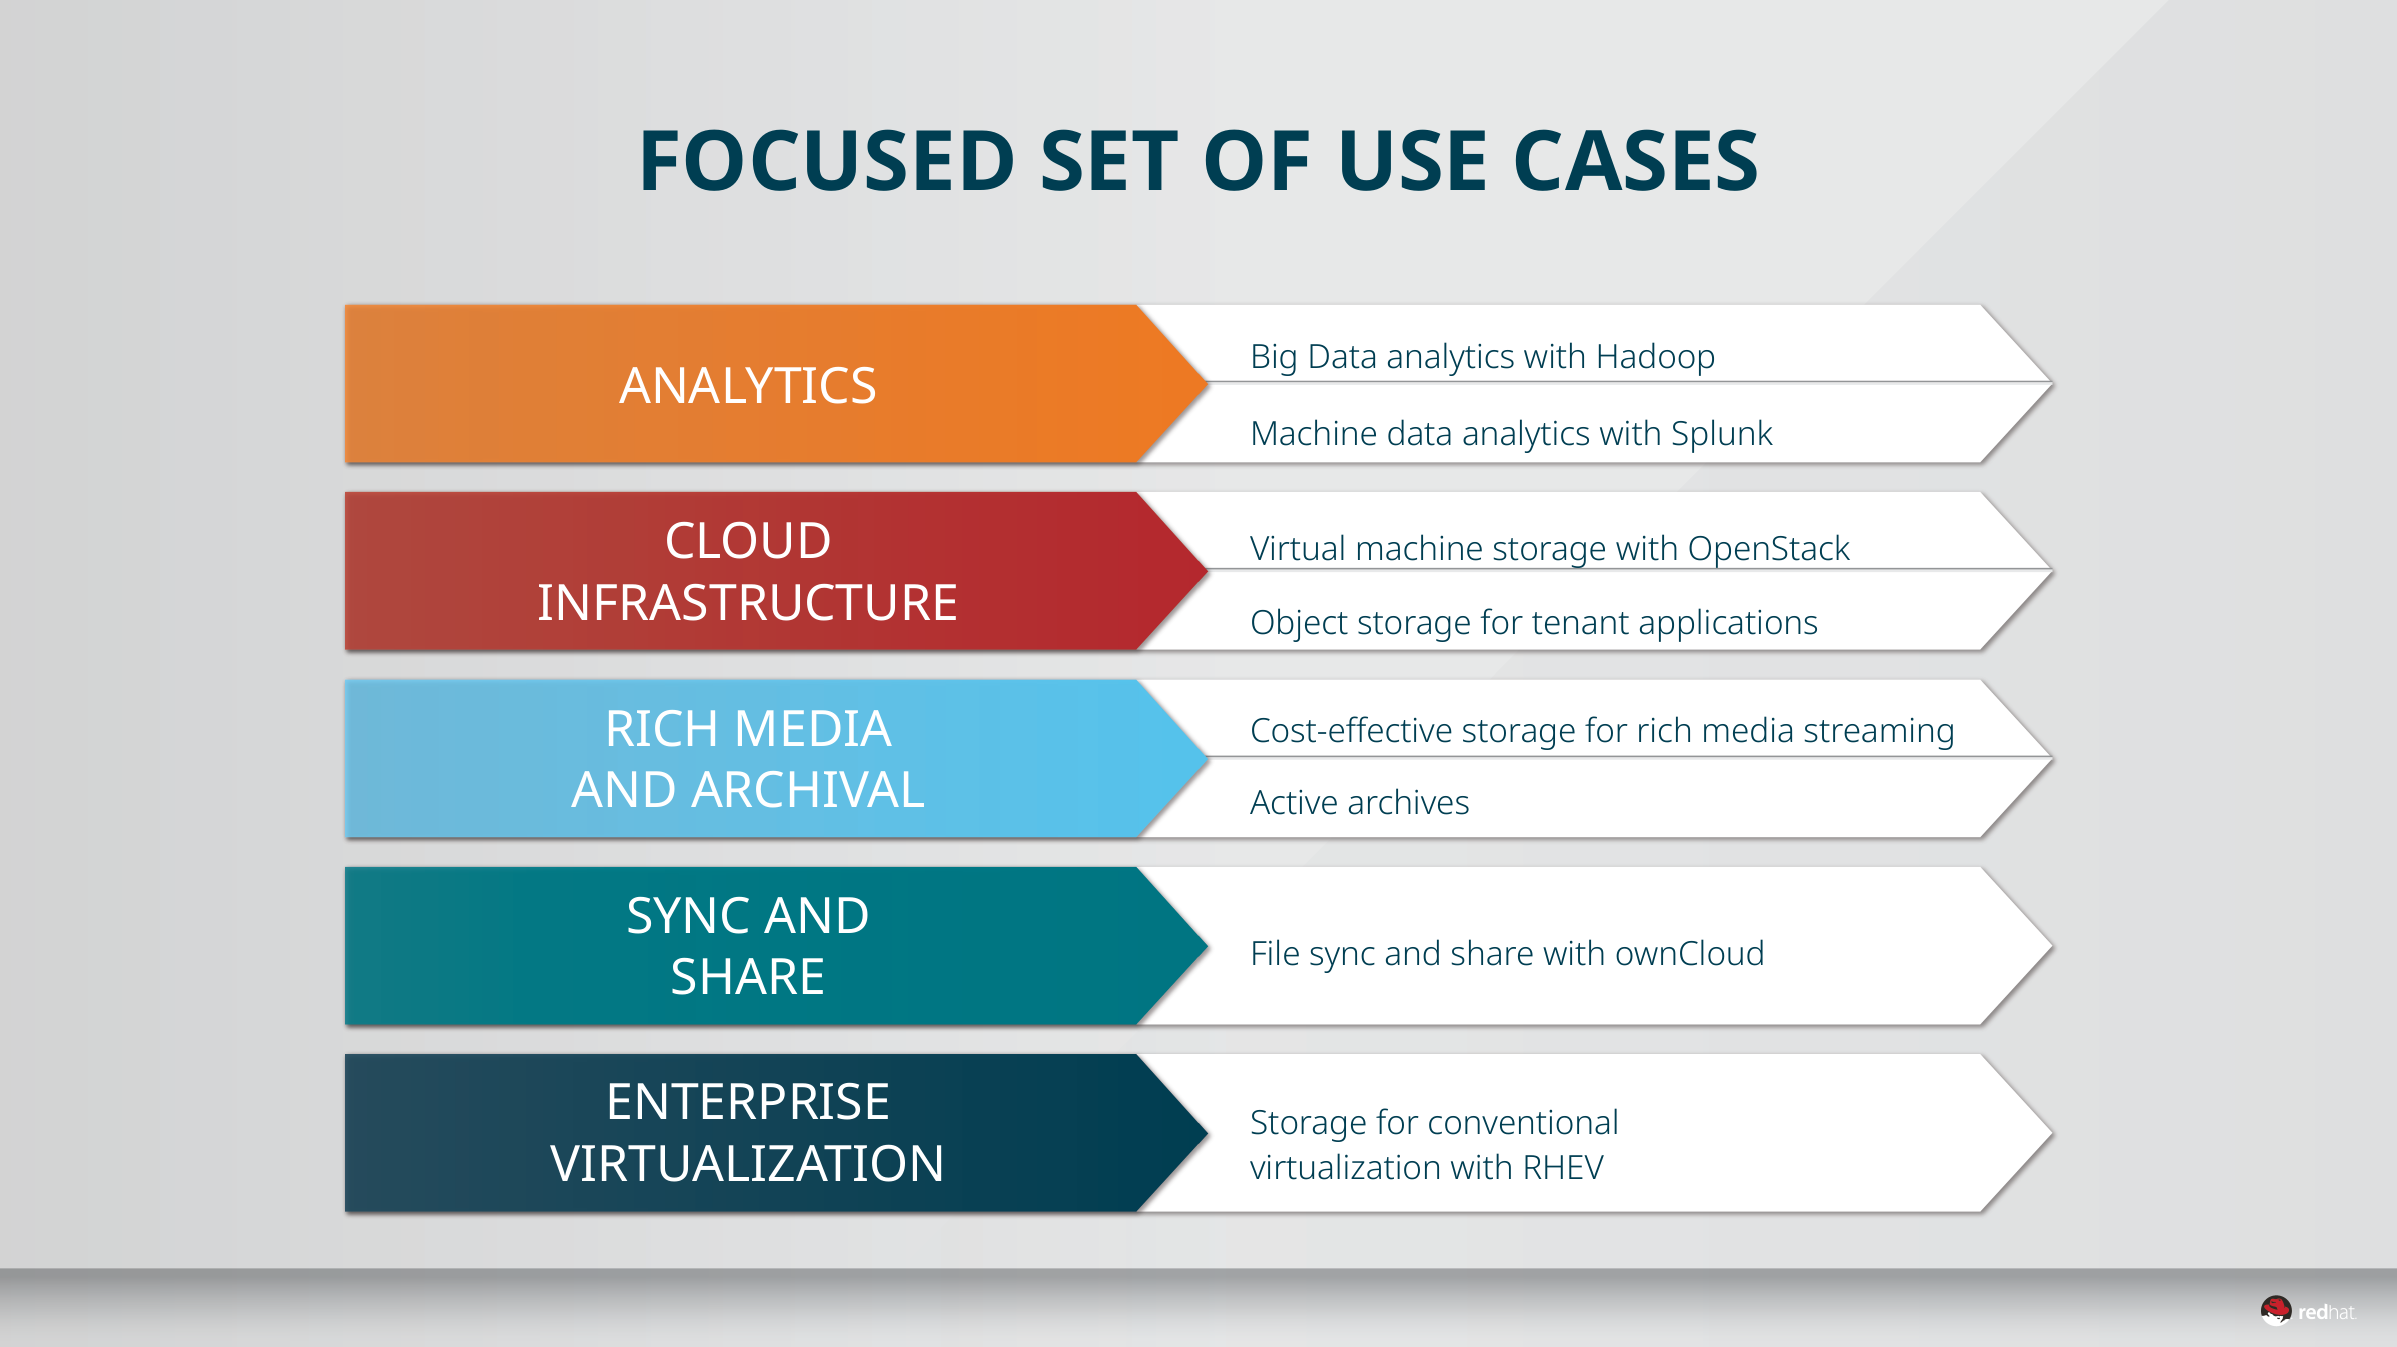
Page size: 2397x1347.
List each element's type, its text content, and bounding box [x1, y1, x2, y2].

text_box Cost-effective storage for rich media streaming [1235, 699, 2006, 800]
text_box ENTERPRISE VIRTUALIZATION [457, 1029, 1040, 1235]
text_box Virtual machine storage with OpenStack [1235, 517, 1940, 591]
text_box File sync and share with ownCloud [1235, 923, 1830, 1012]
text_box FOCUSED SET OF USE CASES [403, 94, 1994, 216]
text_box Big Data analytics with Hadoop [1235, 325, 1797, 402]
text_box RICH MEDIA AND ARCHIVAL [457, 687, 1040, 830]
text_box ANALYTICS [457, 342, 1040, 428]
text_box Active archives [1235, 771, 1783, 852]
text_box Storage for conventional virtualization with RHEV [1235, 1091, 1807, 1201]
text_box CLOUD INFRASTRUCTURE [457, 468, 1040, 674]
picture [0, 0, 2397, 1347]
text_box SYNC AND SHARE [457, 874, 1040, 1017]
text_box Object storage for tenant applications [1235, 591, 1957, 659]
text_box Machine data analytics with Splunk [1235, 402, 1846, 492]
